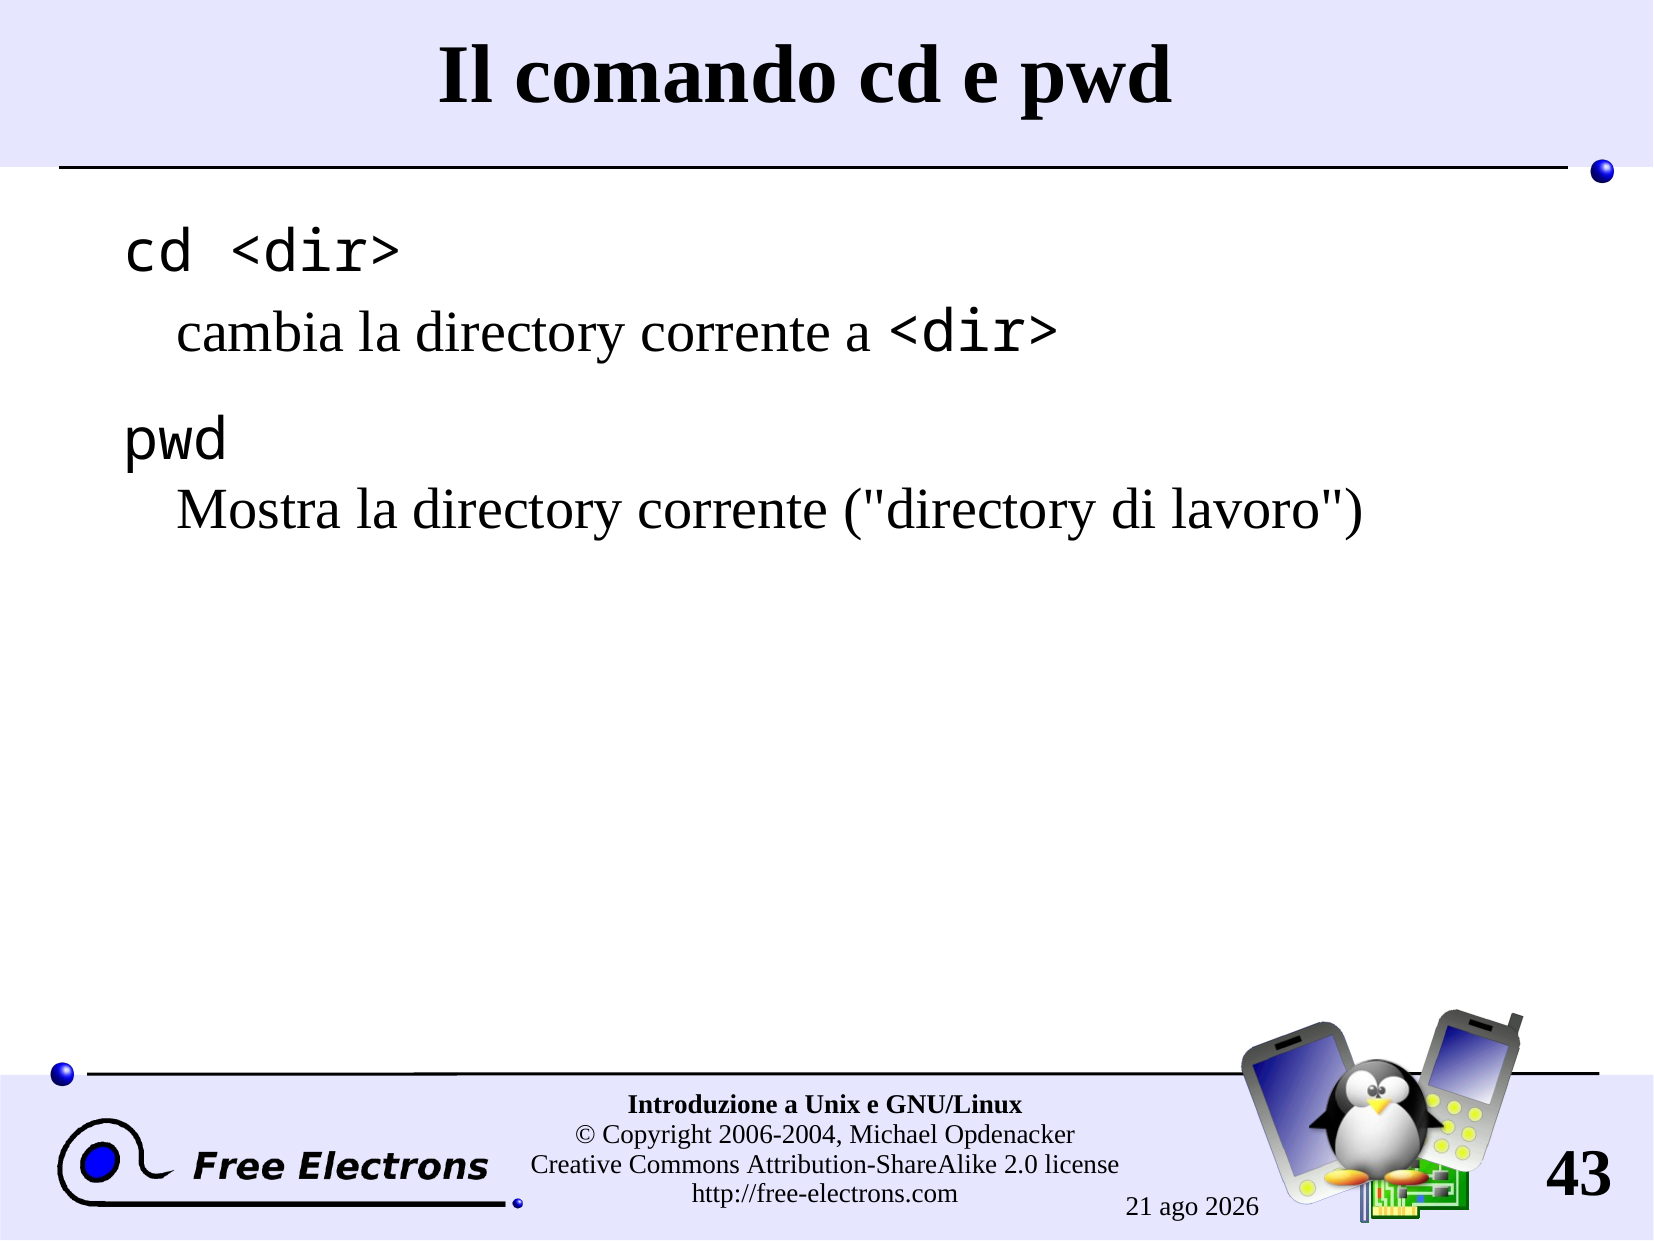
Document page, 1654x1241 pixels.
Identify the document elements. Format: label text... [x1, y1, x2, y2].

title Il comando cd e pwd [60, 12, 1551, 138]
picture [1229, 1007, 1538, 1241]
list cd <dir> cambia la directory corrente a <dir> pwd Mostra la directory corrente ("directory di lavoro") [105, 209, 1518, 1060]
picture [50, 1107, 527, 1216]
